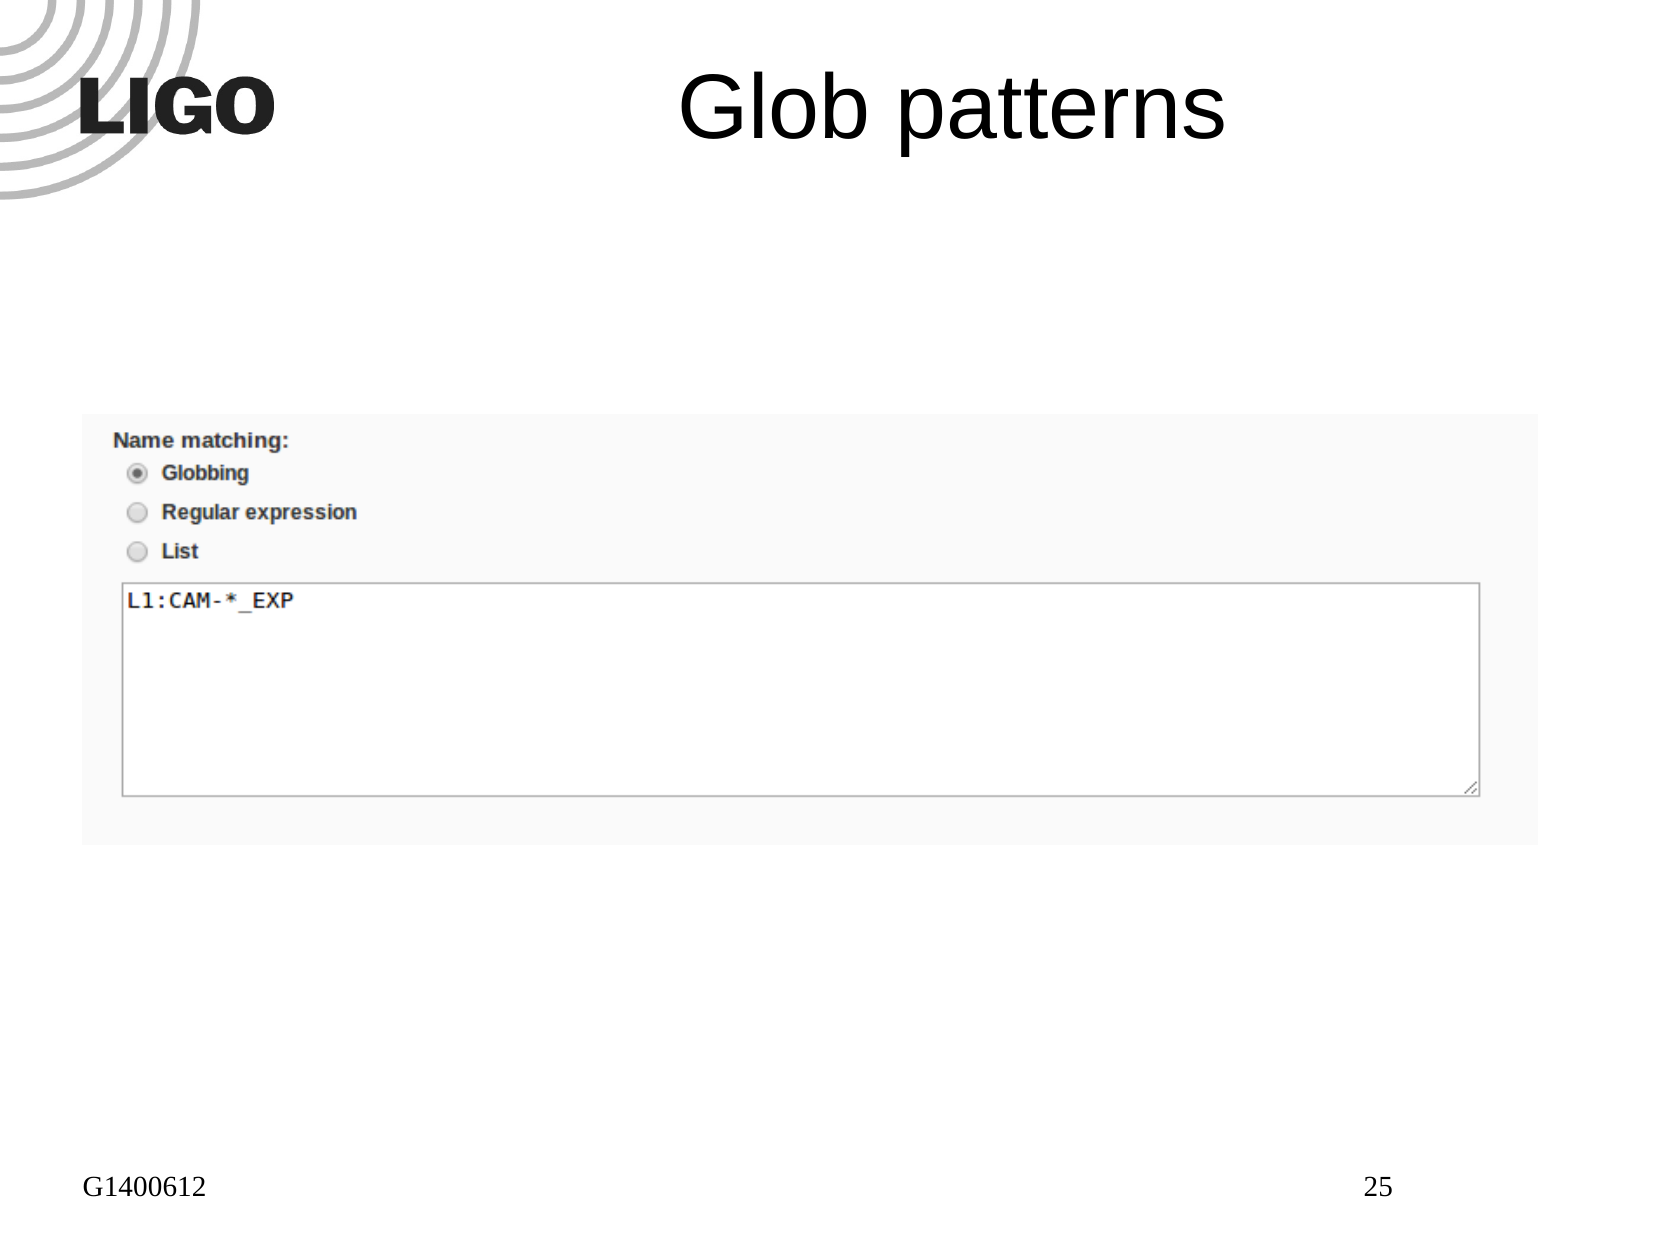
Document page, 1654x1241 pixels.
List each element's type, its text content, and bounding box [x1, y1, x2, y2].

picture [0, 0, 274, 200]
picture [82, 414, 1538, 845]
title Glob patterns [315, 2, 1591, 211]
